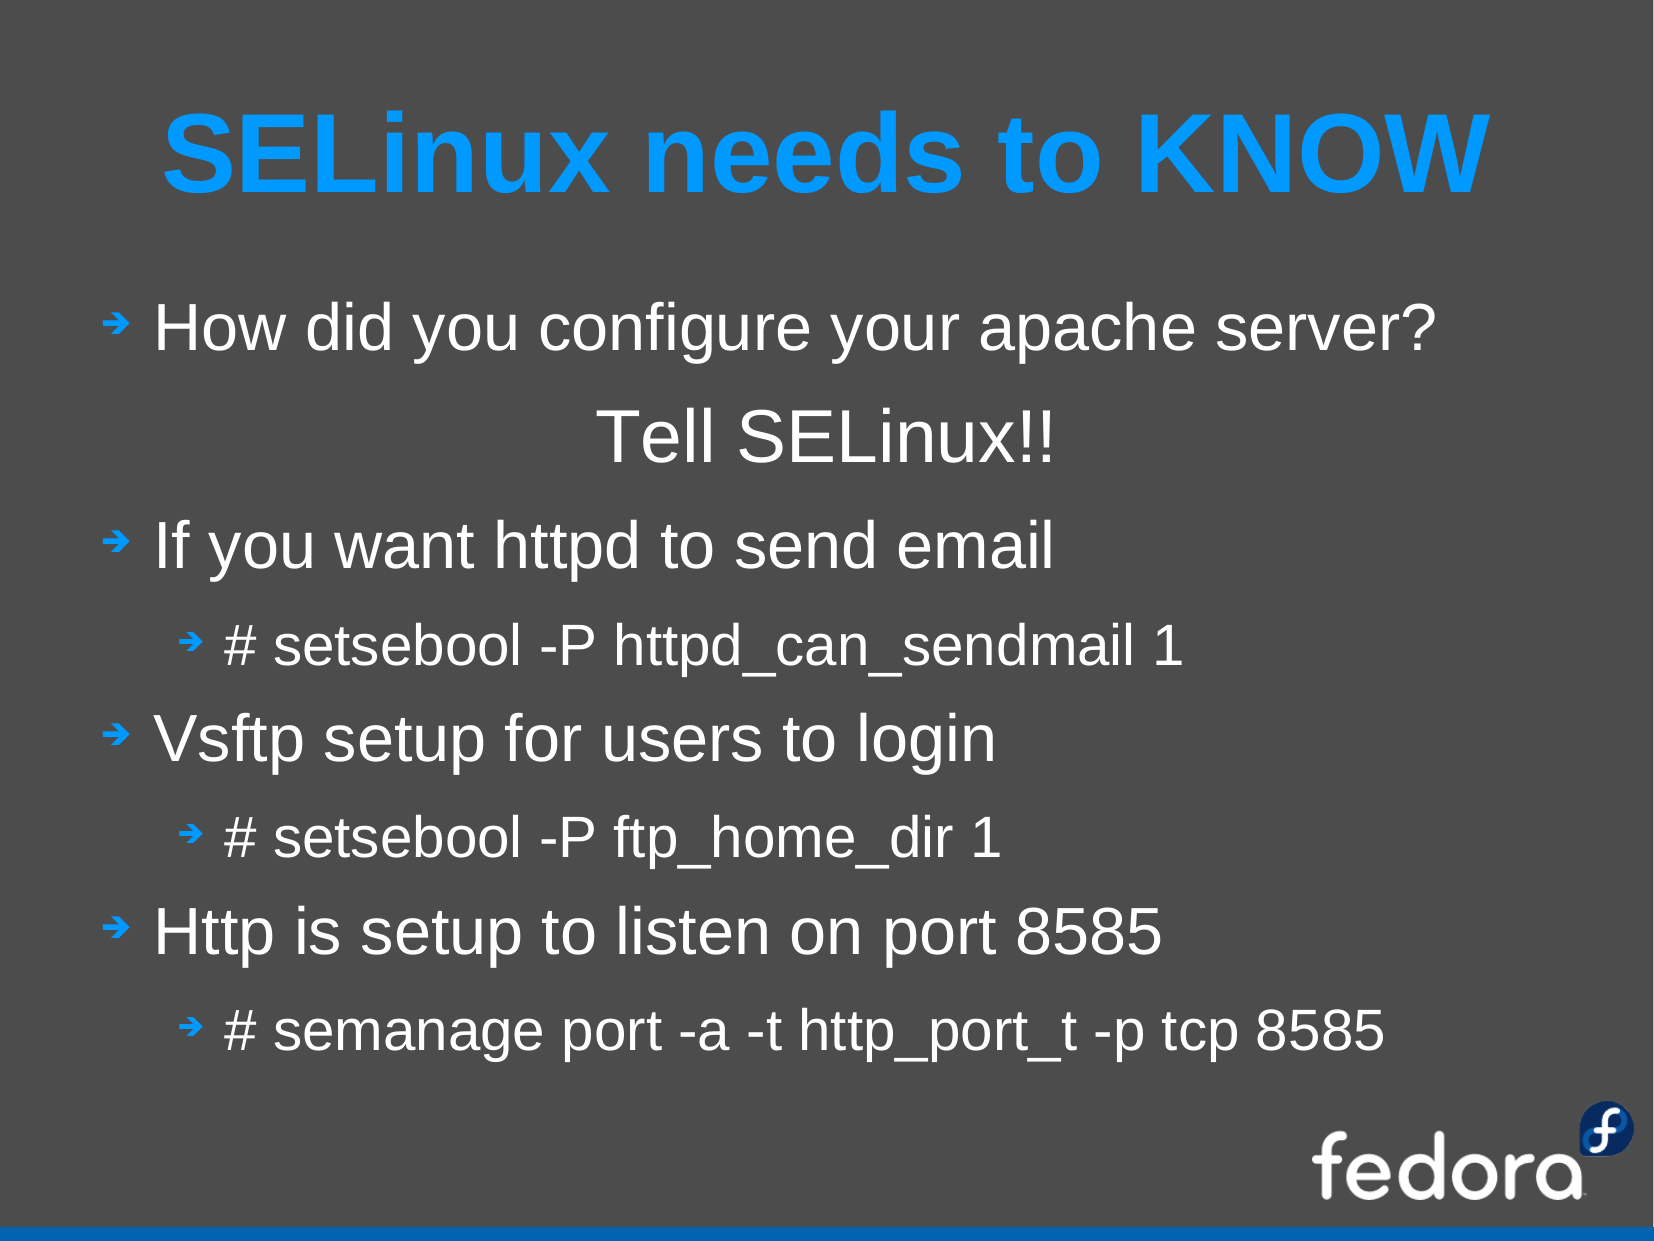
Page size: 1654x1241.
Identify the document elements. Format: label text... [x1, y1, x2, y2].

list How did you configure your apache server? Tell SELinux!! If you want httpd to send email # setsebool -P httpd_can_sendmail 1 Vsftp setup for users to login # setsebool -P ftp_home_dir 1 Http is setup to listen on port 8585 # semanage port -a -t http_port_t -p tcp 8585 [82, 290, 1571, 1094]
title SELinux needs to KNOW [82, 49, 1571, 257]
picture [1312, 1101, 1634, 1200]
